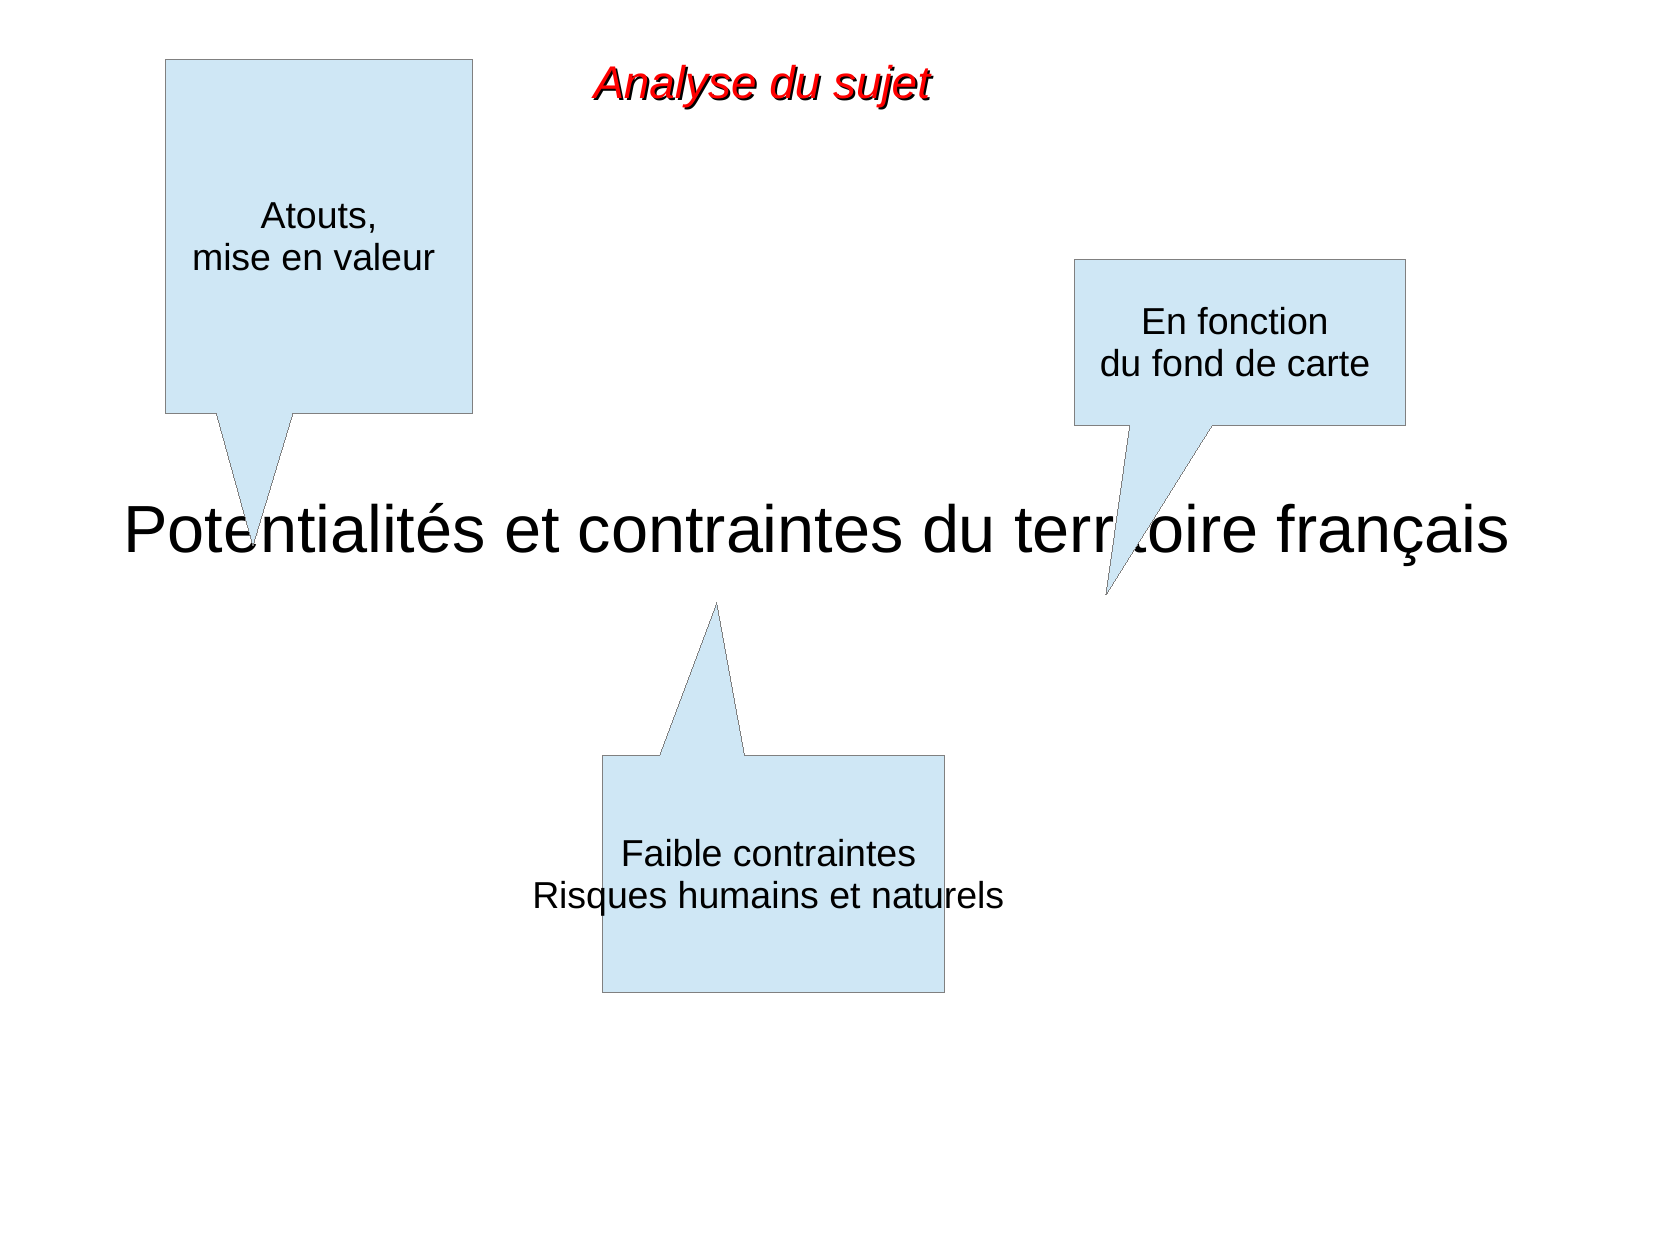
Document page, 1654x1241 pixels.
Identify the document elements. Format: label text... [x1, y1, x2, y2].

text_box Faible contraintes Risques humains et naturels [602, 602, 945, 993]
subtitle Potentialités et contraintes du territoire français [82, 49, 1571, 1010]
text_box Analyse du sujet [578, 49, 1465, 115]
text_box En fonction du fond de carte [1074, 259, 1406, 595]
text_box Atouts, mise en valeur [165, 59, 473, 546]
